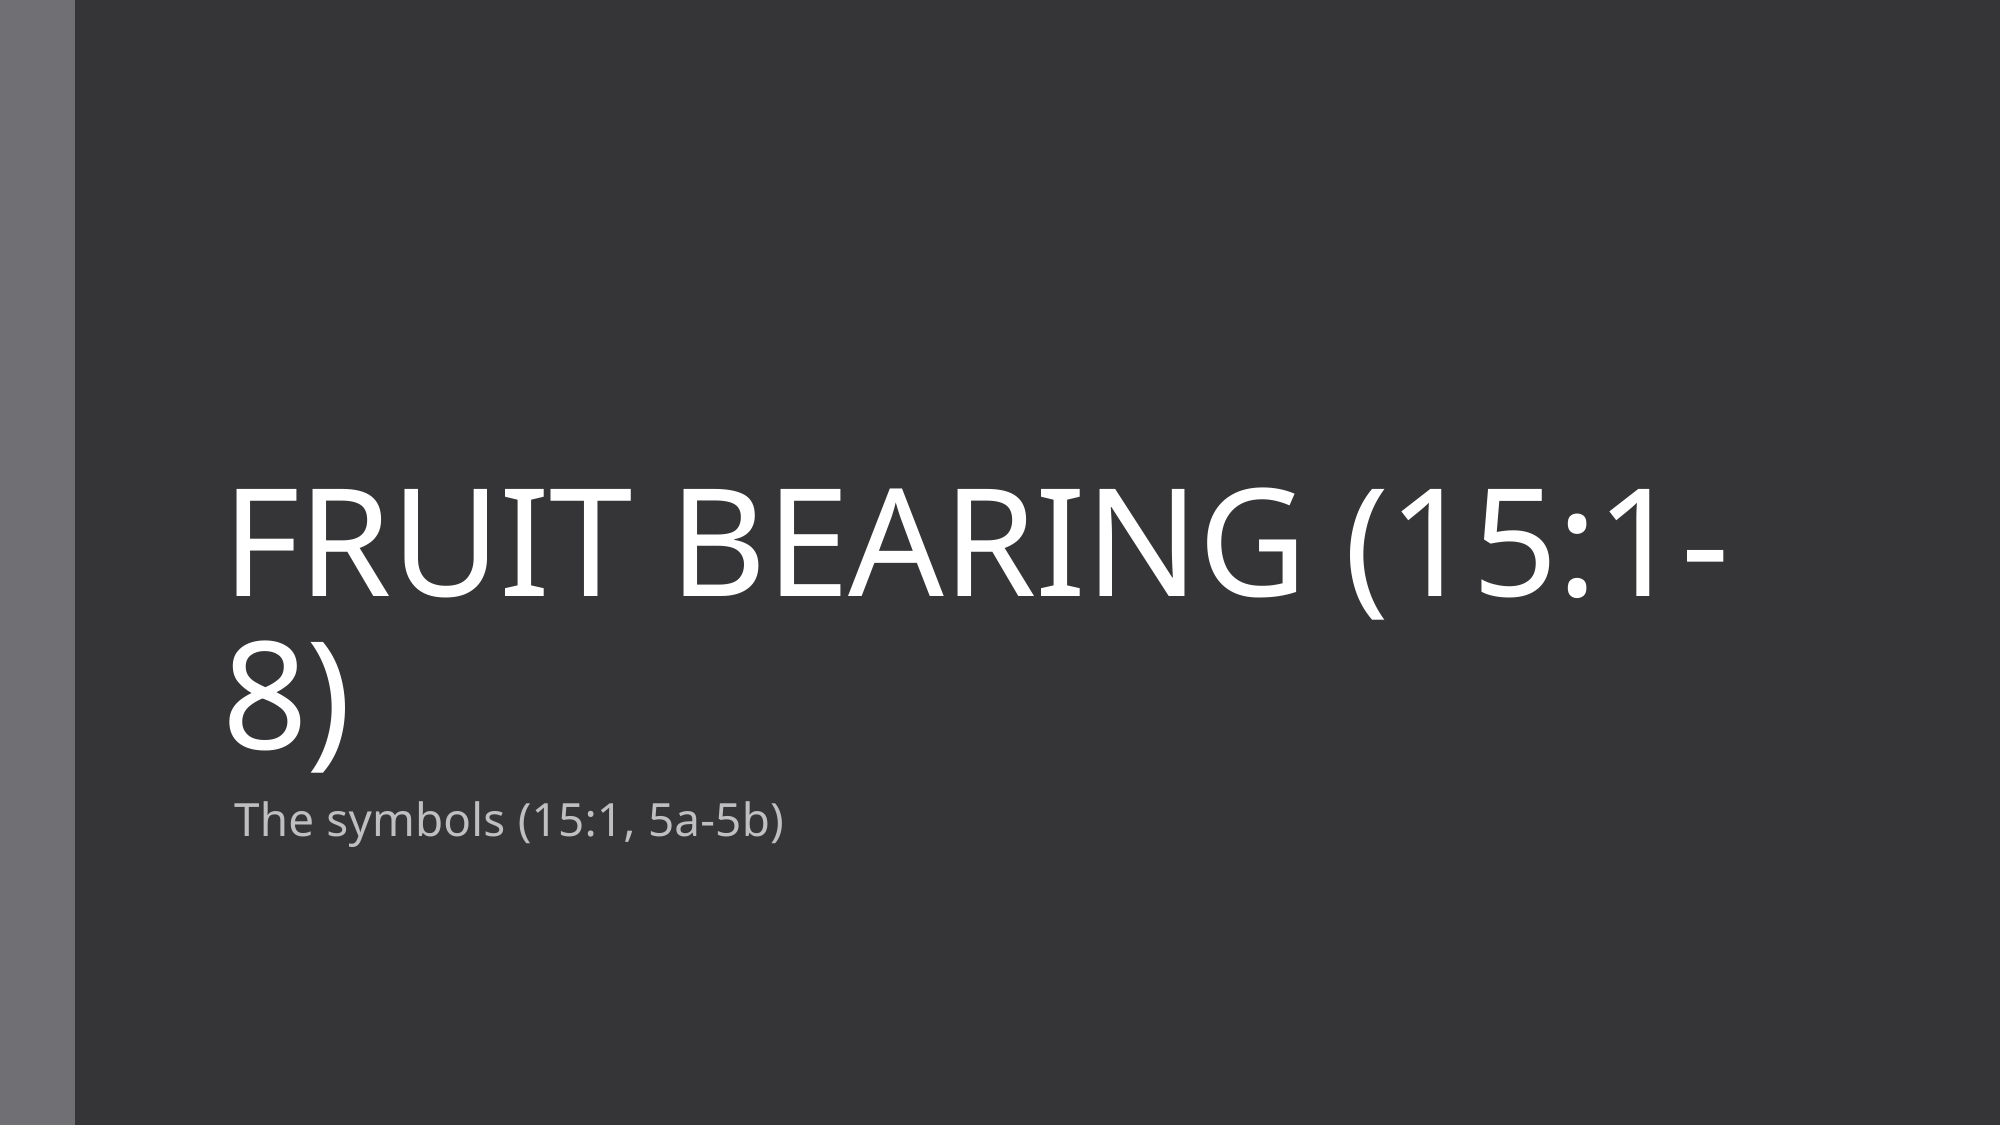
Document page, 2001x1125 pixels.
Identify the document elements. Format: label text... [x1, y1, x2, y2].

subtitle The symbols (15:1, 5a-5b) [206, 787, 1752, 1066]
title FRUIT BEARING (15:1-8) [206, 124, 1752, 787]
